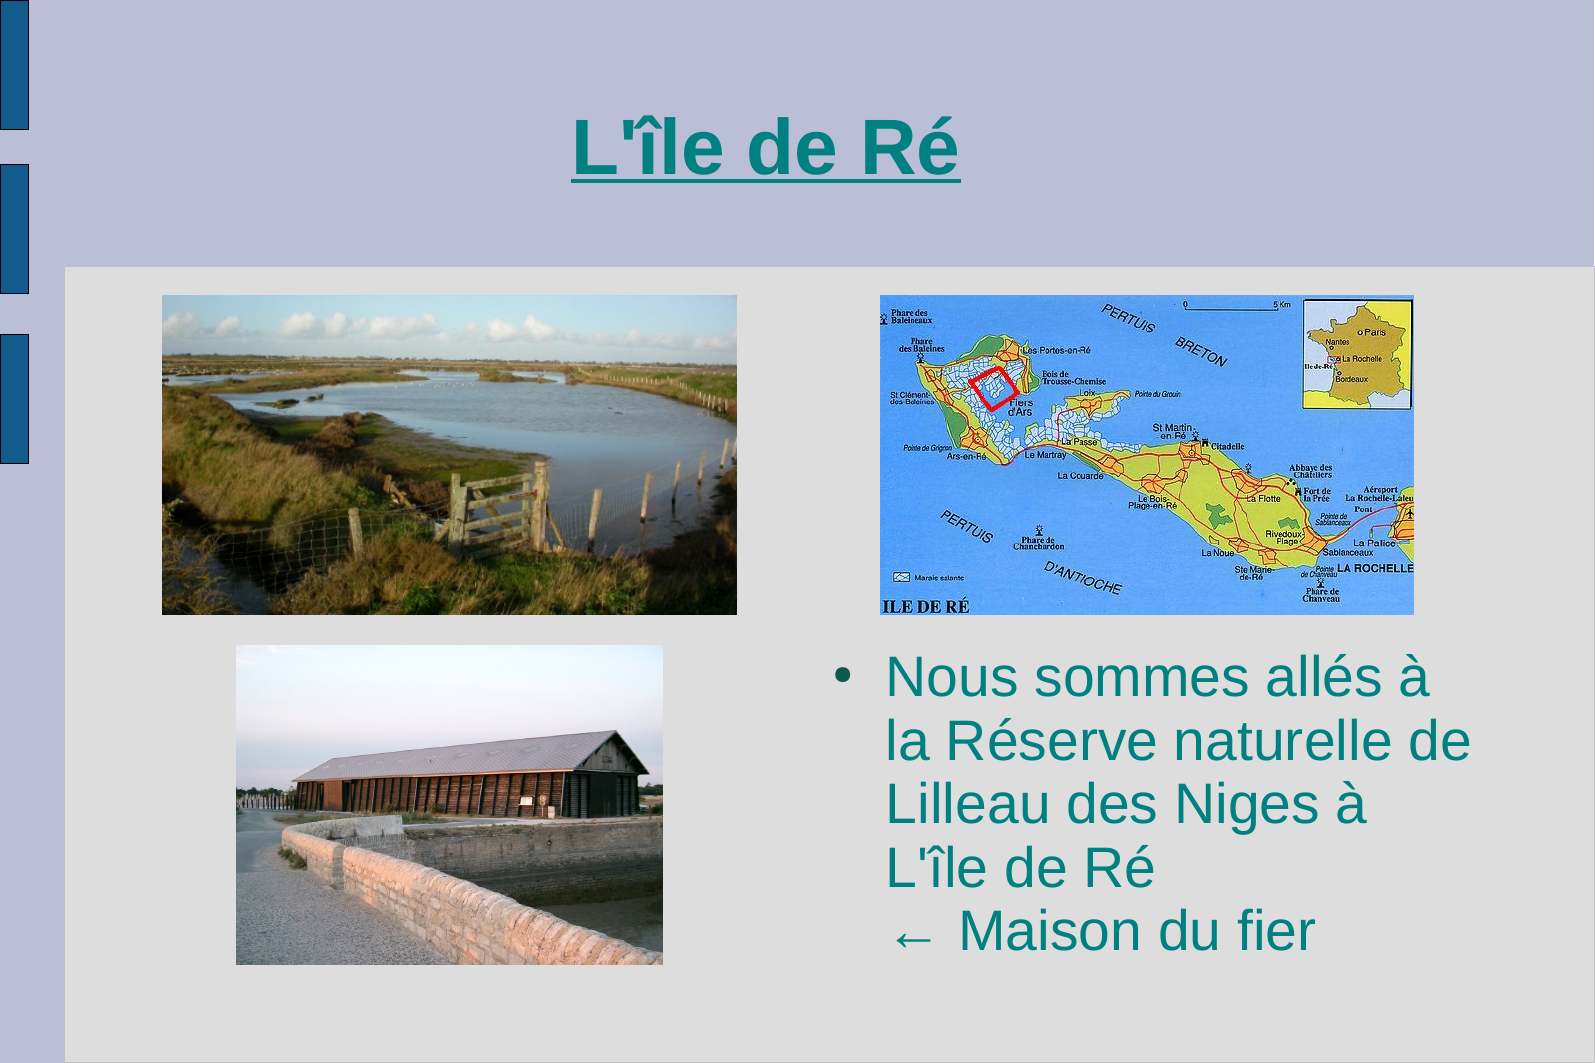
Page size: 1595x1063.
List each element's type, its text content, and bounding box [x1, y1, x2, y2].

title L'île de Ré [85, 58, 1447, 237]
list Nous sommes allés à la Réserve naturelle de Lilleau des Niges à L'île de Ré ← Maison du fier [814, 645, 1480, 965]
picture [162, 295, 737, 615]
picture [880, 295, 1414, 615]
picture [236, 645, 663, 965]
